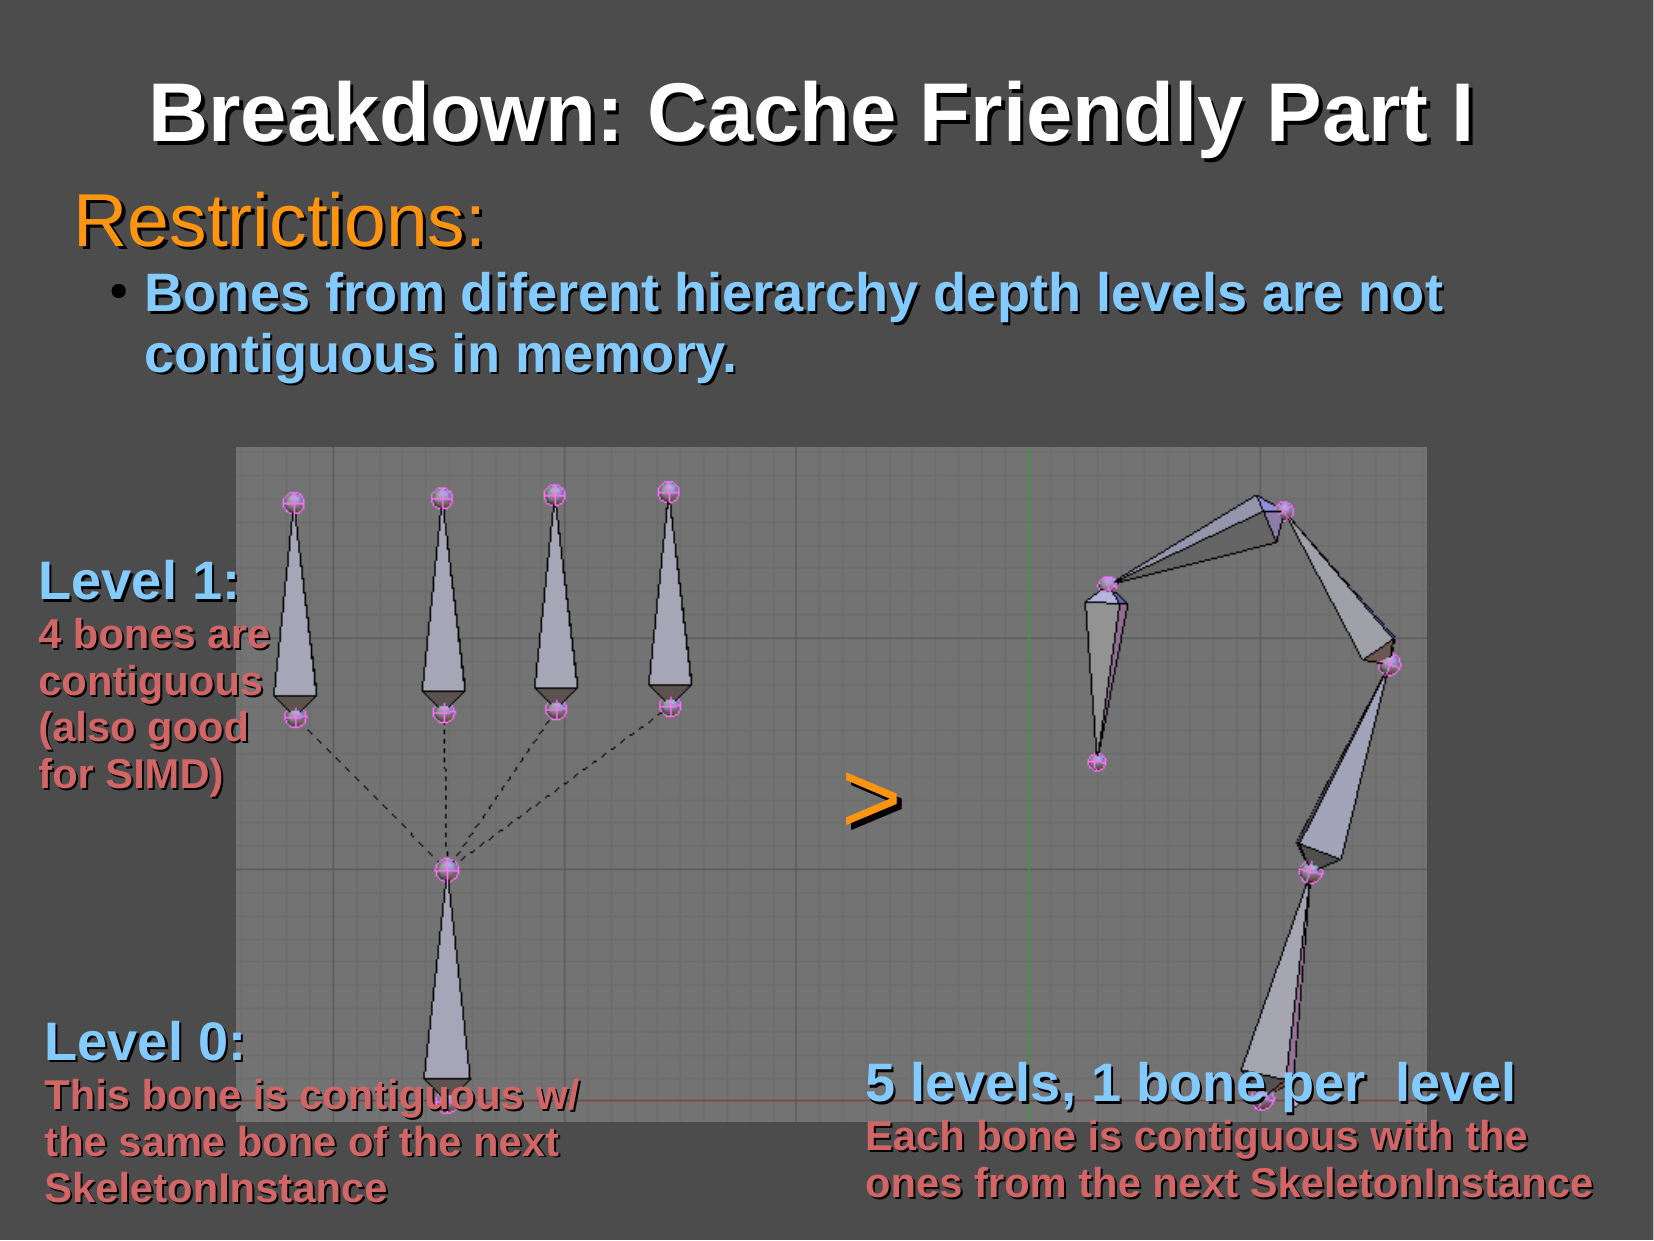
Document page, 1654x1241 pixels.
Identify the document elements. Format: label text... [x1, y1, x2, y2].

text_box 5 levels, 1 bone per level Each bone is contiguous with the ones from the next SkeletonInstance [850, 1045, 1619, 1241]
text_box Breakdown: Cache Friendly Part I [88, 59, 1536, 168]
text_box Level 1: 4 bones are contiguous (also good for SIMD) [23, 543, 296, 807]
text_box Level 0: This bone is contiguous w/ the same bone of the next SkeletonInstance [29, 1003, 644, 1221]
text_box Restrictions: Bones from diferent hierarchy depth levels are not contiguous in memory. [59, 171, 1565, 392]
text_box > [826, 732, 916, 864]
picture [236, 447, 1427, 1123]
